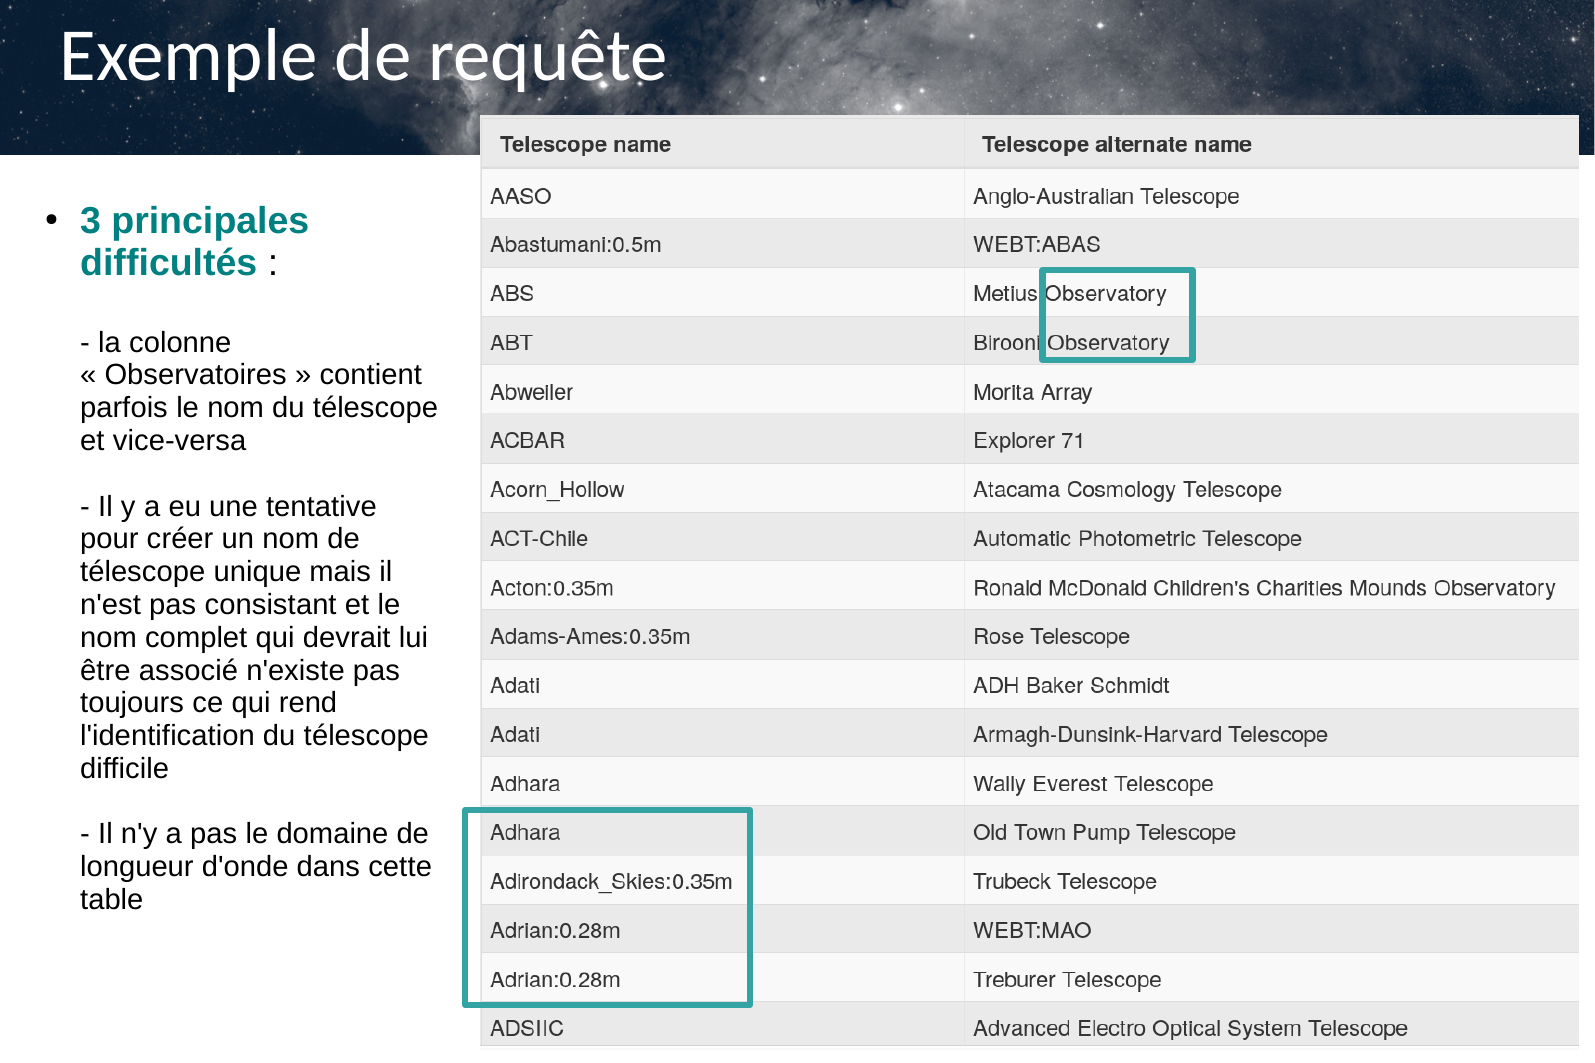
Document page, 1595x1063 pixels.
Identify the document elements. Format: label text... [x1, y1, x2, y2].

text_box 3 principales difficultés : - la colonne « Observatoires » contient parfois le nom du télescope et vice-versa - Il y a eu une tentative pour créer un nom de télescope unique mais il n'est pas consistant et le nom complet qui devrait lui être associé n'existe pas toujours ce qui rend l'identification du télescope difficile - Il n'y a pas le domaine de longueur d'onde dans cette table [30, 192, 466, 1050]
picture [0, 0, 1595, 1063]
text_box [465, 810, 751, 1006]
text_box [1042, 270, 1193, 361]
title Exemple de requête [30, 17, 1546, 106]
